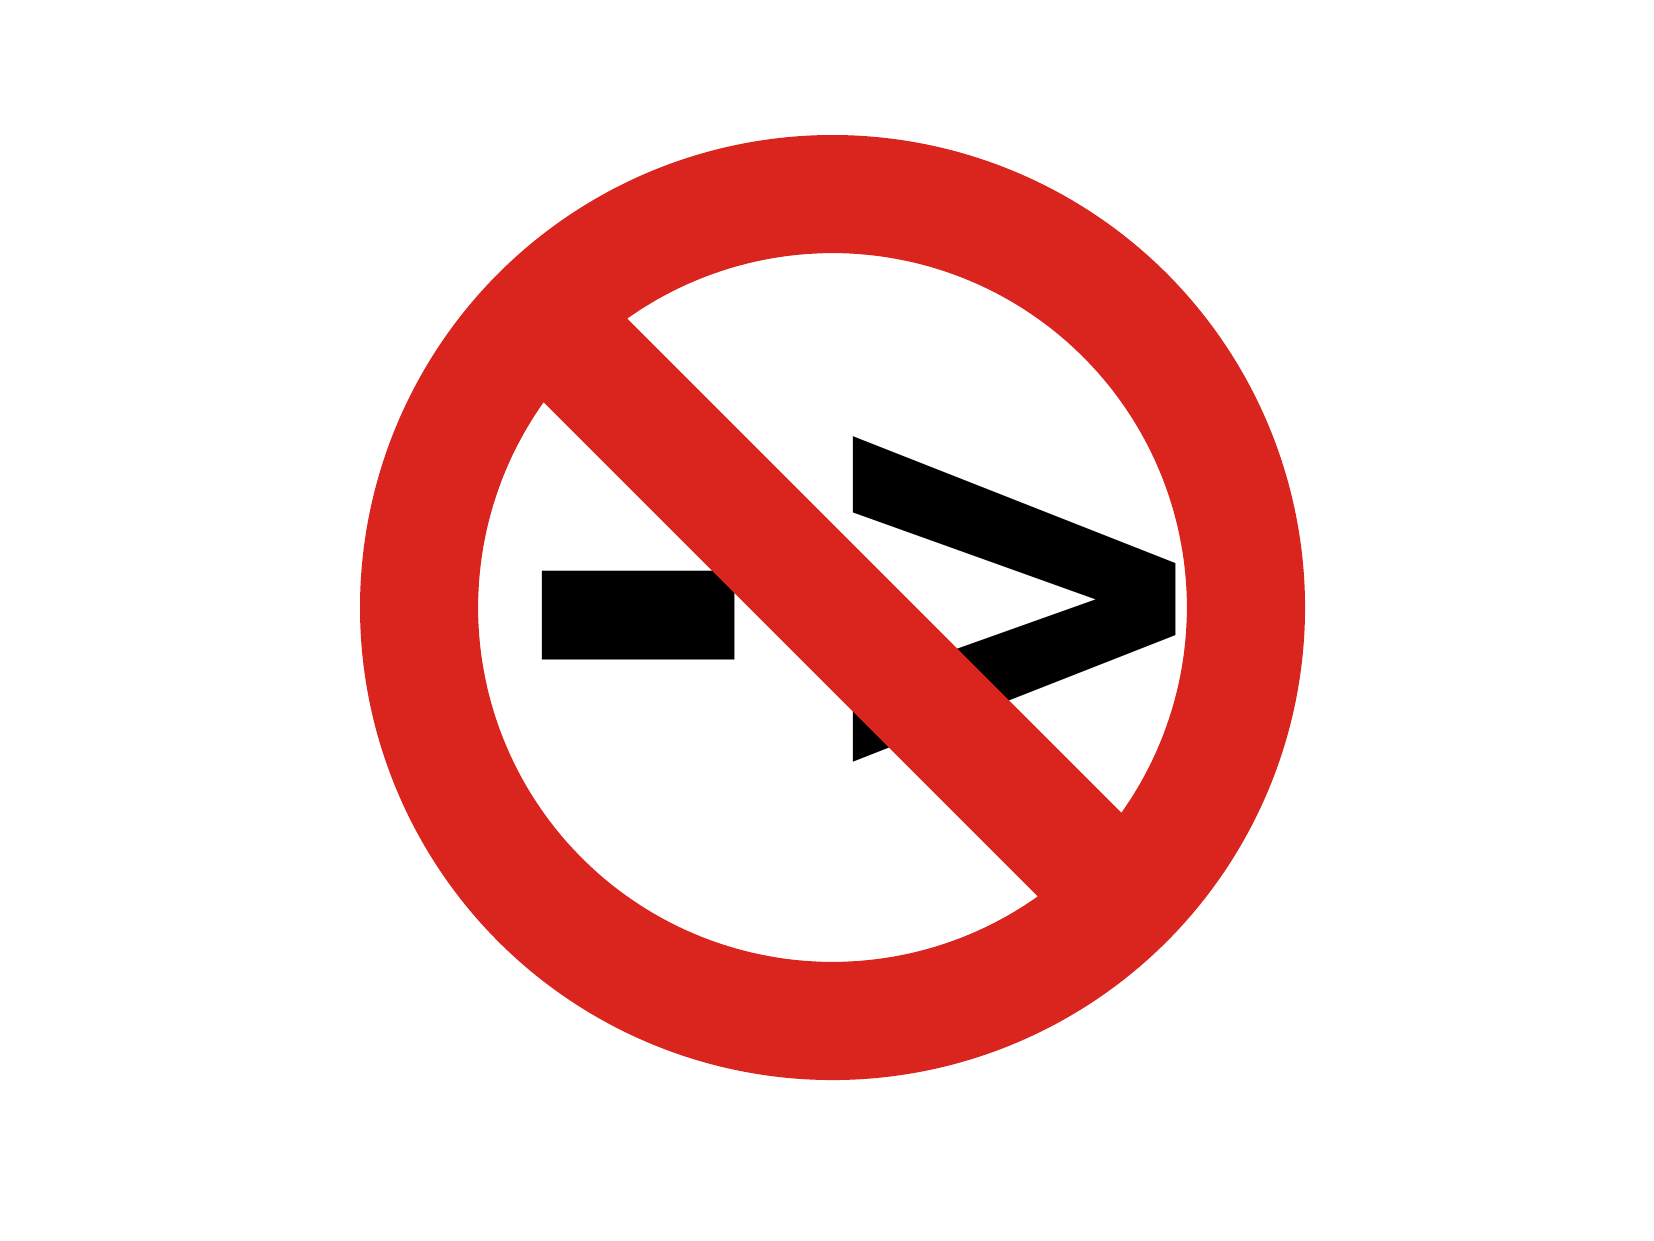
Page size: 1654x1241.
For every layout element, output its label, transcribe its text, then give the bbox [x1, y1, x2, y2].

text_box [360, 135, 1306, 1081]
subtitle -> [82, 49, 1571, 1109]
